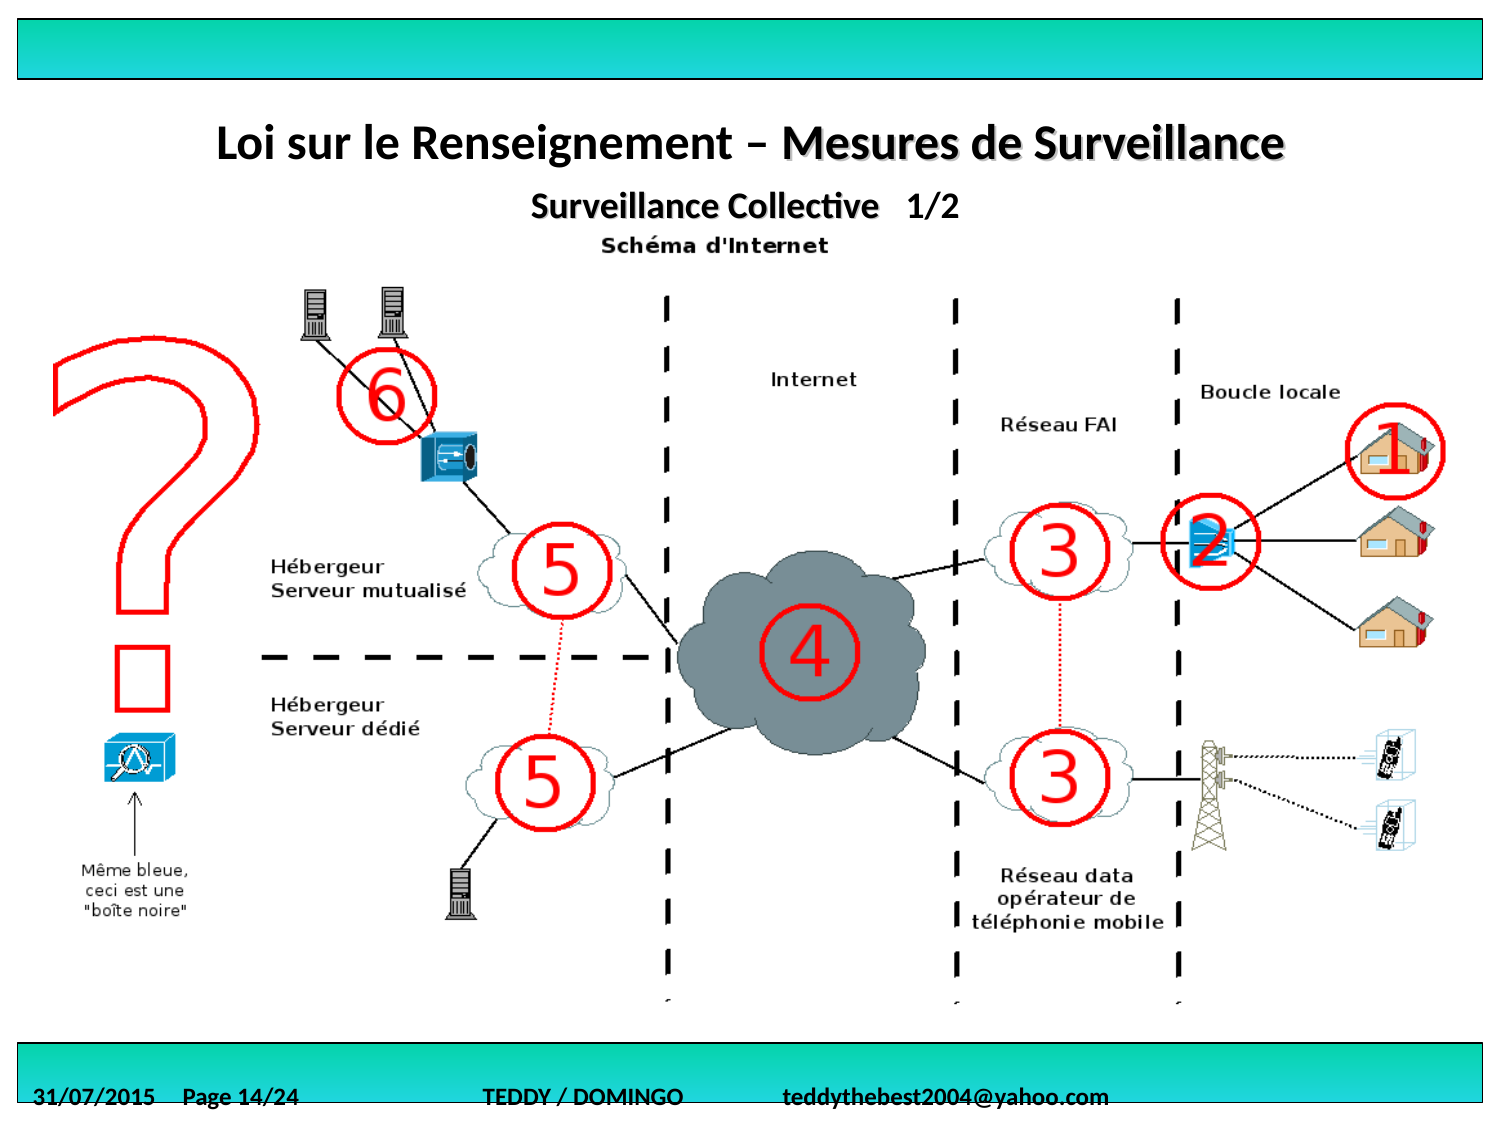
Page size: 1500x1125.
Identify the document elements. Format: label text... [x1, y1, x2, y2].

text_box 31/07/2015 Page 14/24 TEDDY / DOMINGO teddythebest2004@yahoo.com [17, 1042, 1483, 1103]
text_box [17, 42, 1483, 80]
text_box Loi sur le Renseignement – Mesures de Surveillance [19, 101, 1483, 178]
picture [53, 233, 1447, 1008]
text_box Surveillance Collective 1/2 [19, 173, 1471, 234]
